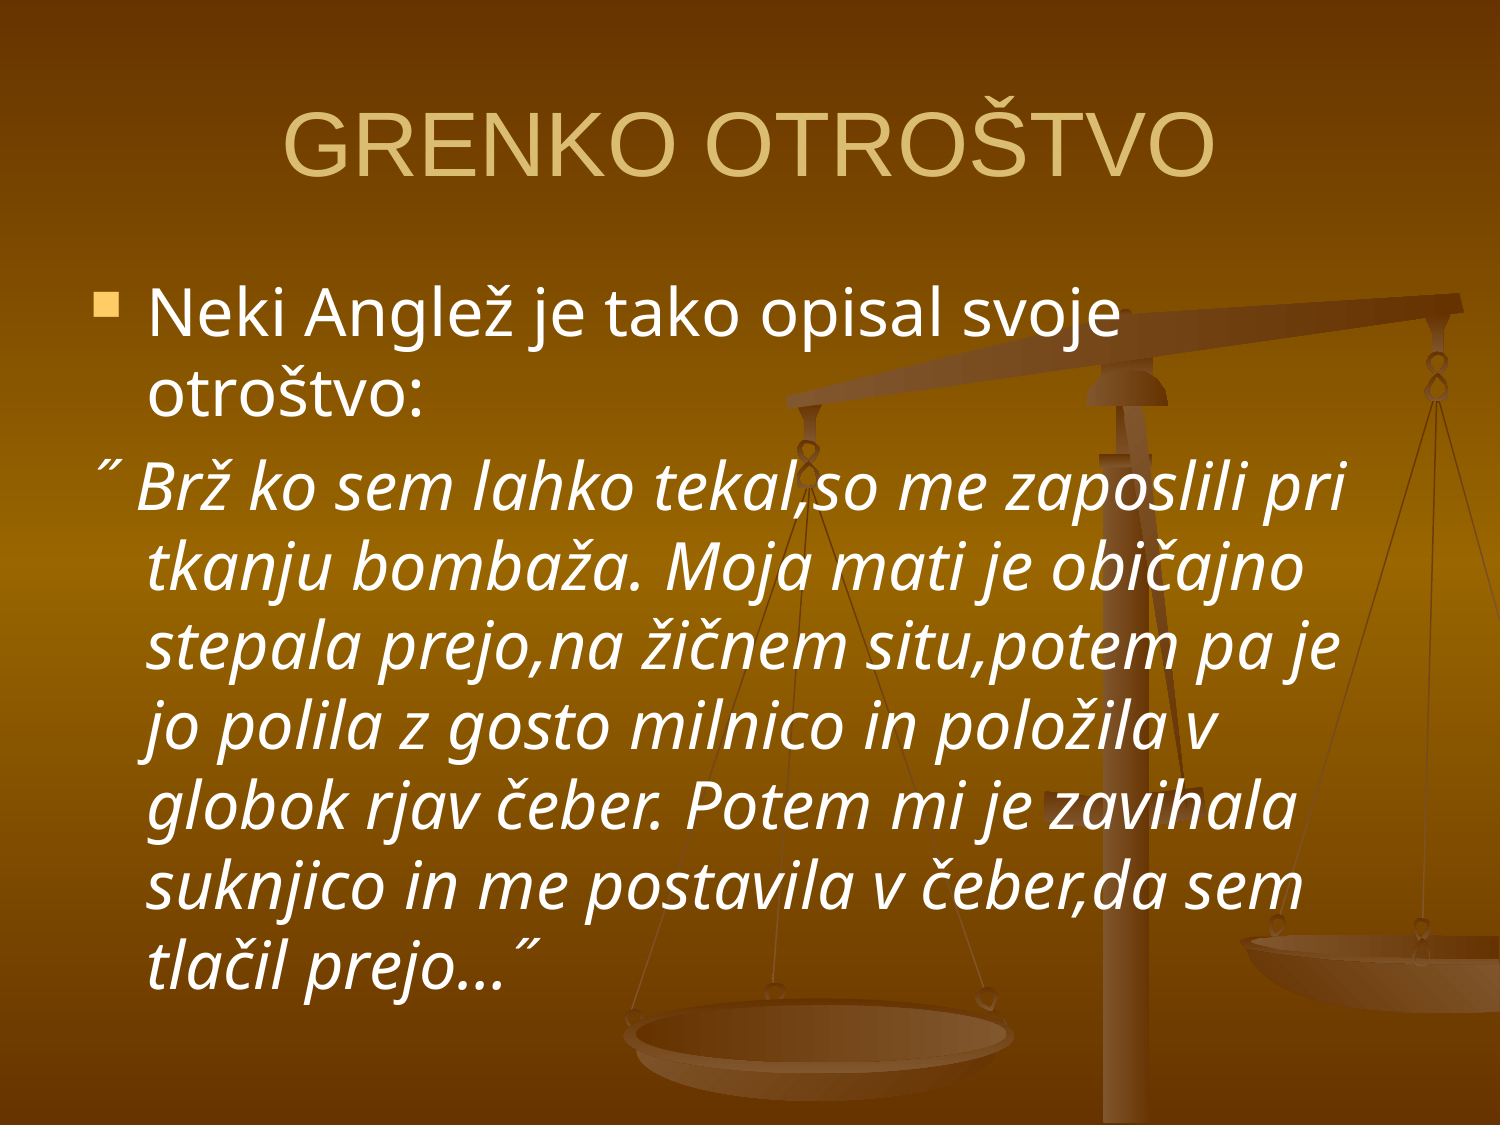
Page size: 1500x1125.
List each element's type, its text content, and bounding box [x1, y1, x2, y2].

list Neki Anglež je tako opisal svoje otroštvo: ˝ Brž ko sem lahko tekal,so me zaposlili pri tkanju bombaža. Moja mati je običajno stepala prejo,na žičnem situ,potem pa je jo polila z gosto milnico in položila v globok rjav čeber. Potem mi je zavihala suknjico in me postavila v čeber,da sem tlačil prejo…˝ [75, 262, 1425, 1006]
title GRENKO OTROŠTVO [75, 45, 1425, 234]
